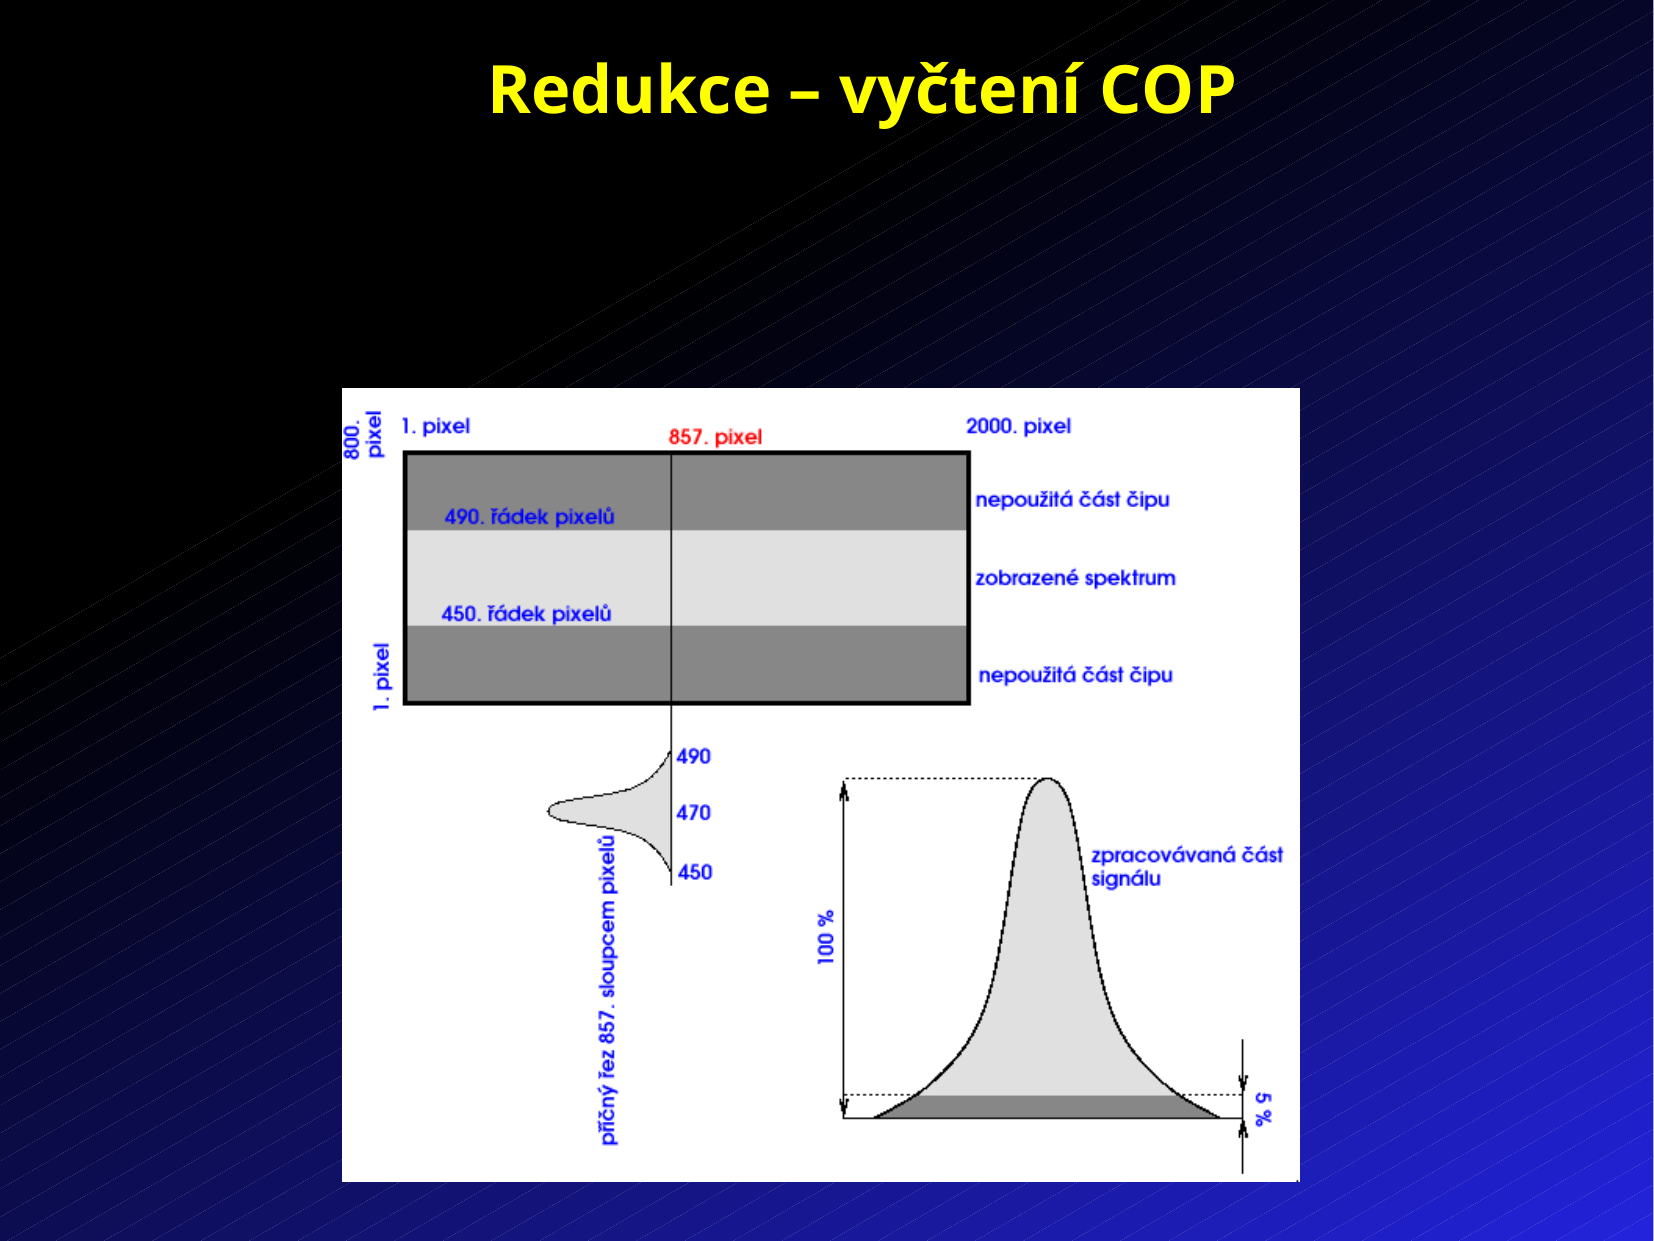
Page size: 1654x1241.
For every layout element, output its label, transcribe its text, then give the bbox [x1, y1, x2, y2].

picture [342, 388, 1300, 1182]
title Redukce – vyčtení COP [118, 27, 1607, 148]
